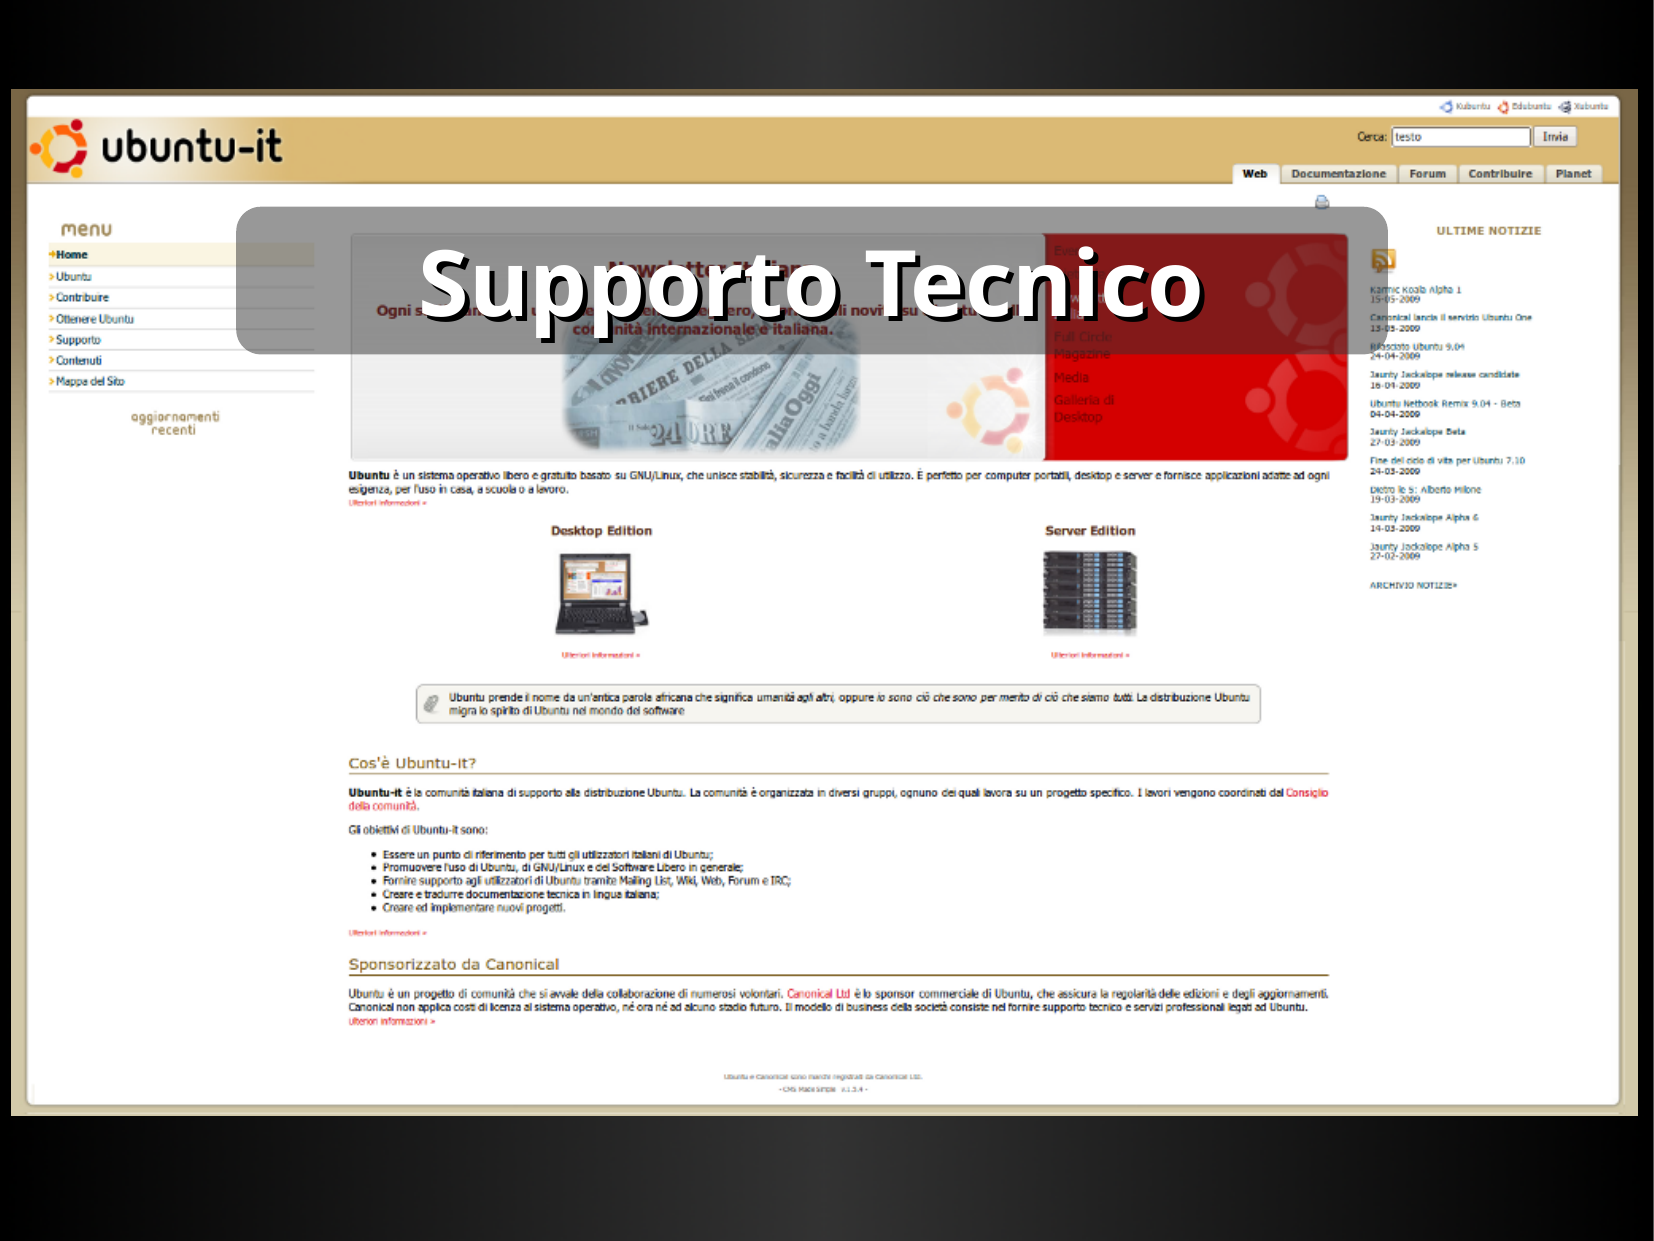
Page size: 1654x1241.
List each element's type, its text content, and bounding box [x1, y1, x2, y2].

picture [0, 0, 1654, 1241]
text_box Supporto Tecnico [236, 206, 1388, 355]
